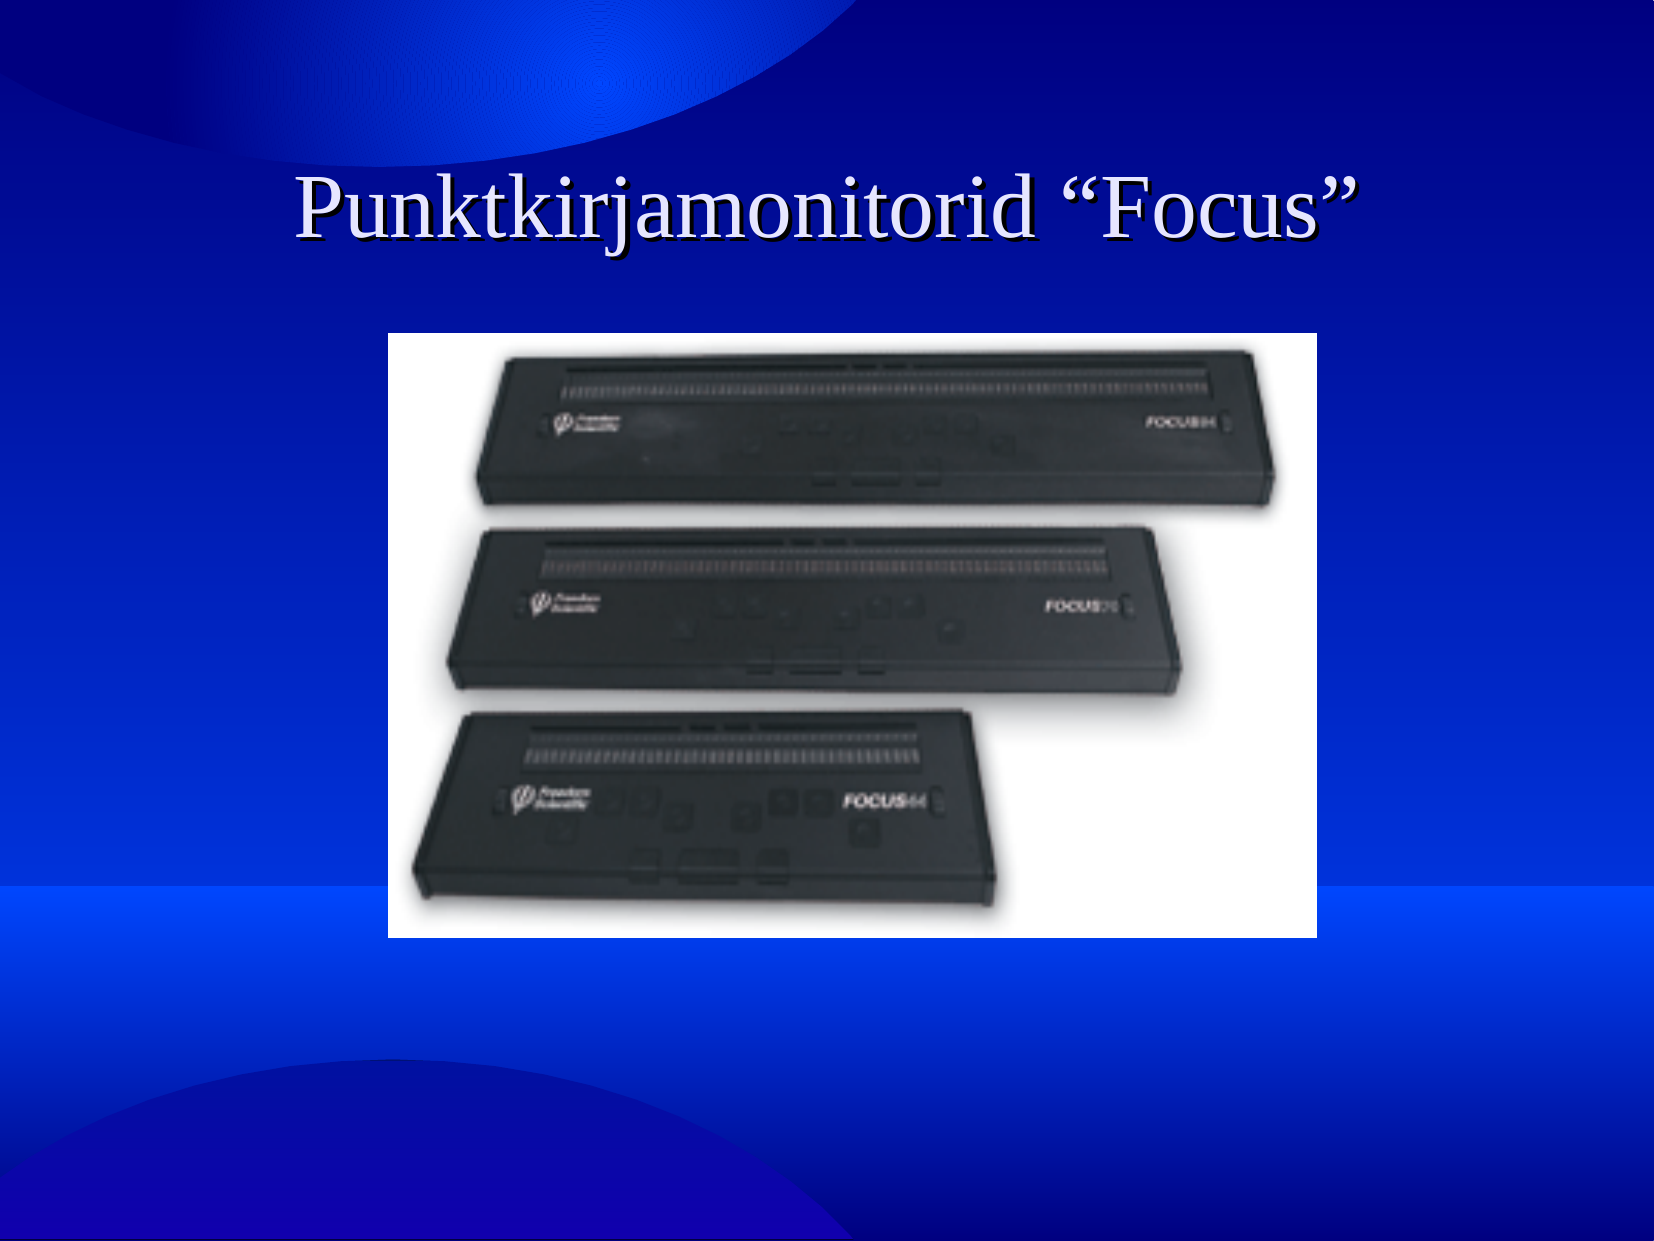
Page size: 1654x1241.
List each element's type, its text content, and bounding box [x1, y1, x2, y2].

title Punktkirjamonitorid “Focus” [121, 102, 1534, 311]
picture [388, 333, 1317, 938]
